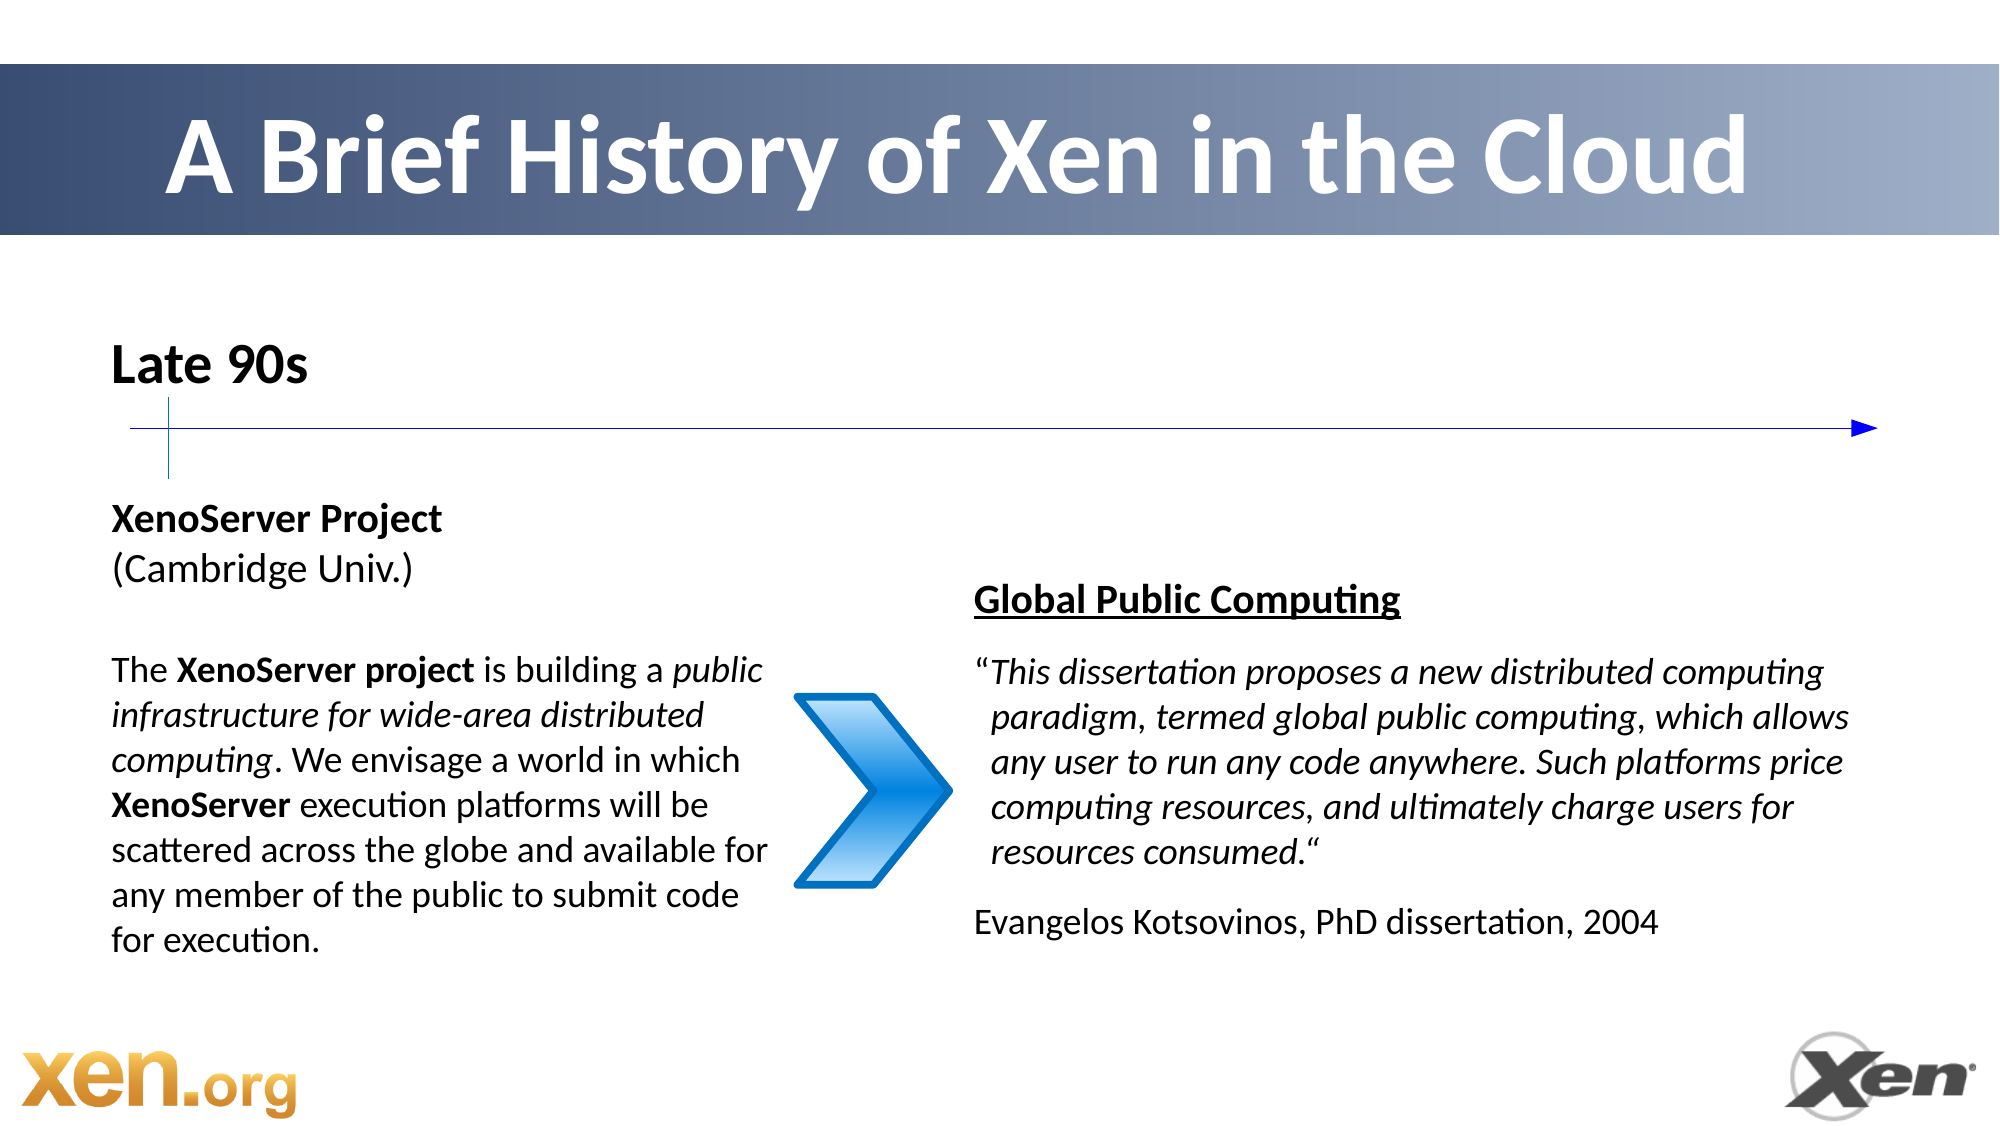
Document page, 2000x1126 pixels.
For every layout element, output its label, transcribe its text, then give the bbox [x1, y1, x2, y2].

title A Brief History of Xen in the Cloud [150, 54, 1850, 243]
text_box [797, 696, 950, 885]
text_box Global Public Computing “This dissertation proposes a new distributed computing paradigm, termed global public computing, which allows any user to run any code anywhere. Such platforms price computing resources, and ultimately charge users for resources consumed.“ Evangelos Kotsovinos, PhD dissertation, 2004 [959, 564, 1874, 950]
text_box XenoServer Project (Cambridge Univ.) [96, 483, 464, 598]
text_box The XenoServer project is building a public infrastructure for wide-area distributed computing. We envisage a world in which XenoServer execution platforms will be scattered across the globe and available for any member of the public to submit code for execution. [96, 637, 796, 968]
table_cell Dom0 OS: CentOS, Debian, Fedora, NetBSD, OpenSuse, RHEL 5.x, Solaris 11, … [1779, 1030, 1989, 1126]
text_box Late 90s [96, 317, 348, 403]
picture [19, 1051, 303, 1123]
